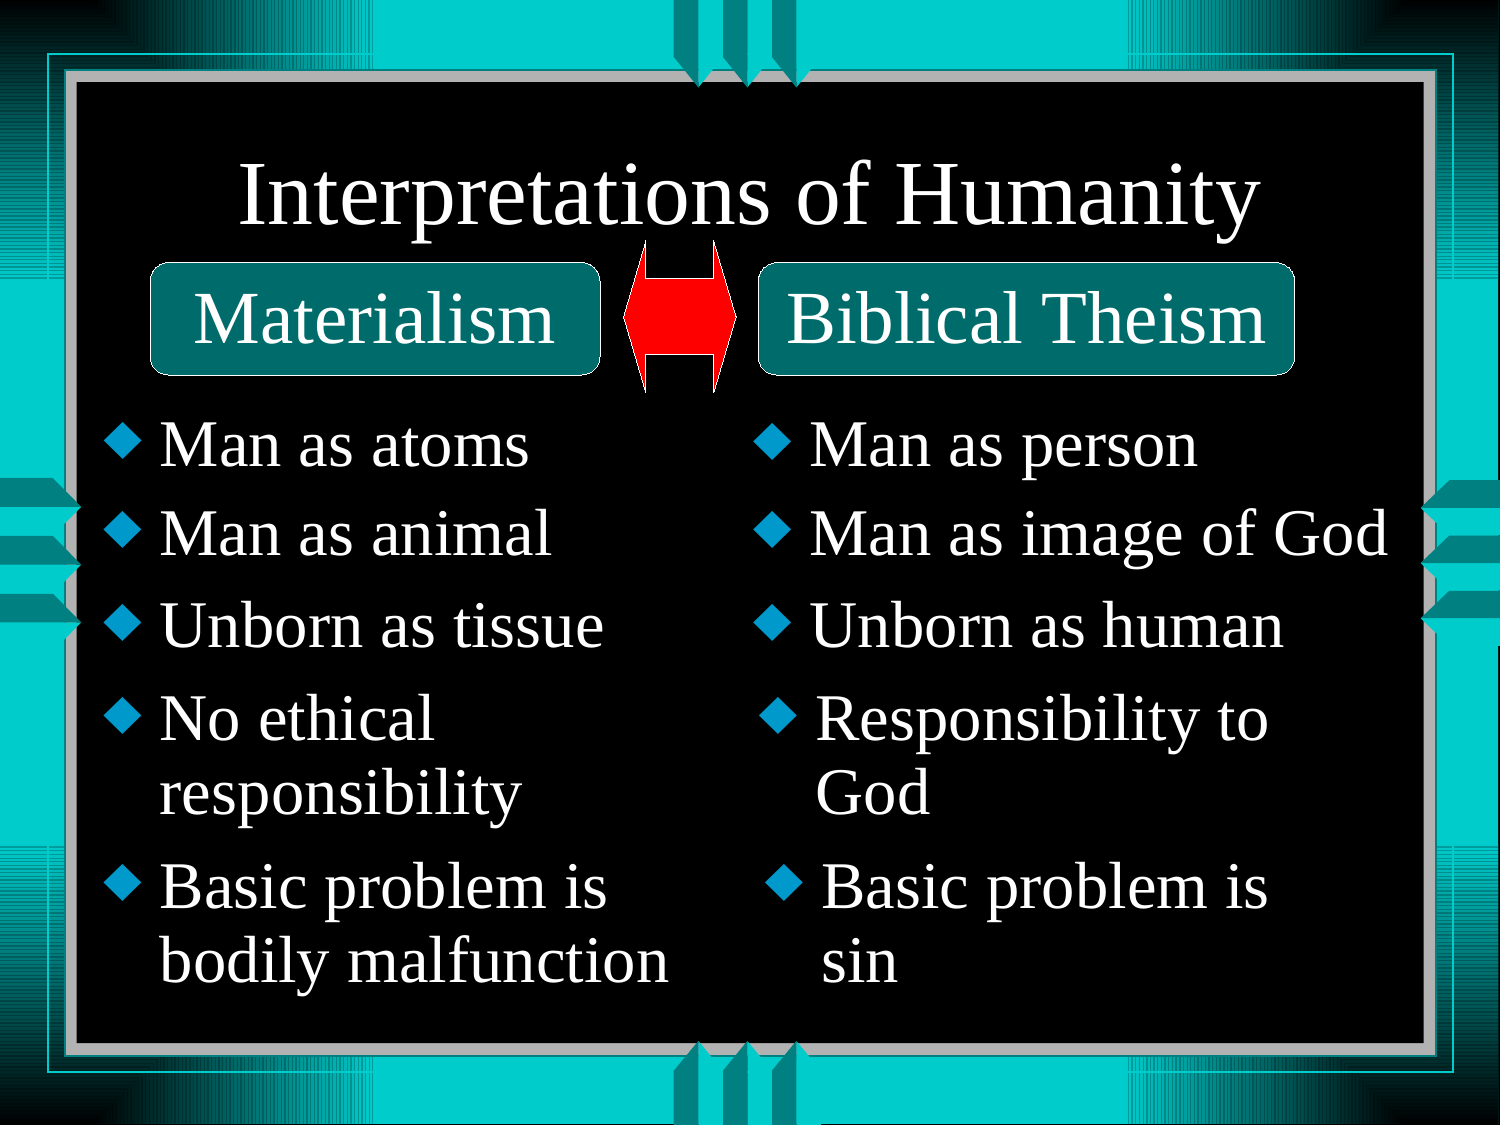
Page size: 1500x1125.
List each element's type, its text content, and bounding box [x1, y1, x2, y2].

text_box [623, 240, 737, 393]
text_box Materialism [150, 262, 601, 376]
list Man as image of God [753, 495, 1428, 570]
list Man as atoms [103, 407, 667, 482]
list Man as person [753, 407, 1429, 482]
list Man as animal [103, 495, 667, 570]
list Basic problem is bodily malfunction [103, 848, 716, 998]
list No ethical responsibility [103, 681, 667, 830]
title Interpretations of Humanity [112, 99, 1388, 288]
list Unborn as tissue [103, 588, 753, 663]
text_box Biblical Theism [758, 262, 1295, 376]
list Unborn as human [753, 588, 1316, 663]
list Responsibility to God [759, 681, 1322, 830]
list Basic problem is sin [765, 848, 1328, 998]
